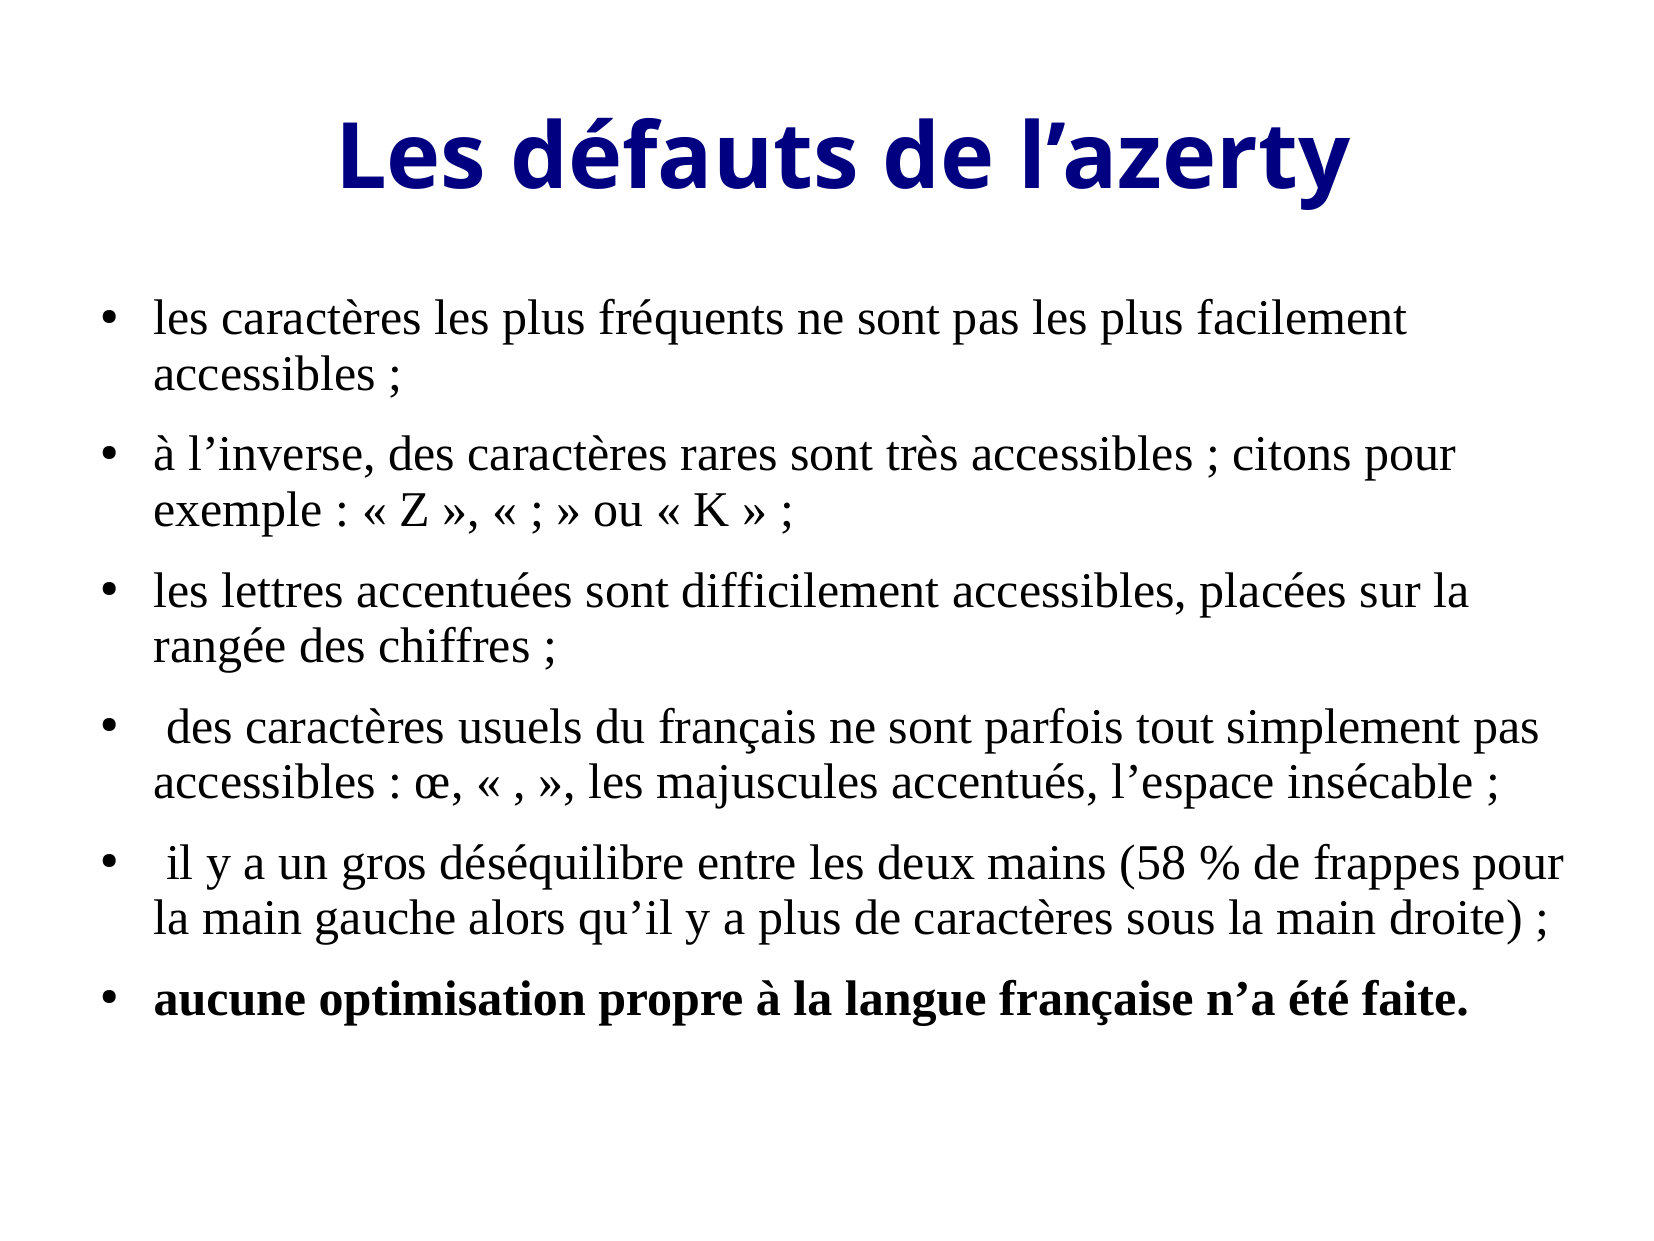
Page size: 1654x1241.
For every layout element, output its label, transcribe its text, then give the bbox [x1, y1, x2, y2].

list les caractères les plus fréquents ne sont pas les plus facilement accessibles ; à l’inverse, des caractères rares sont très accessibles ; citons pour exemple : « Z », « ; » ou « K » ; les lettres accentuées sont difficilement accessibles, placées sur la rangée des chiffres ; des caractères usuels du français ne sont parfois tout simplement pas accessibles : œ, « , », les majuscules accentués, l’espace insécable ; il y a un gros déséquilibre entre les deux mains (58 % de frappes pour la main gauche alors qu’il y a plus de caractères sous la main droite) ; aucune optimisation propre à la langue française n’a été faite. [82, 290, 1571, 1094]
title Les défauts de l’azerty [82, 56, 1571, 250]
